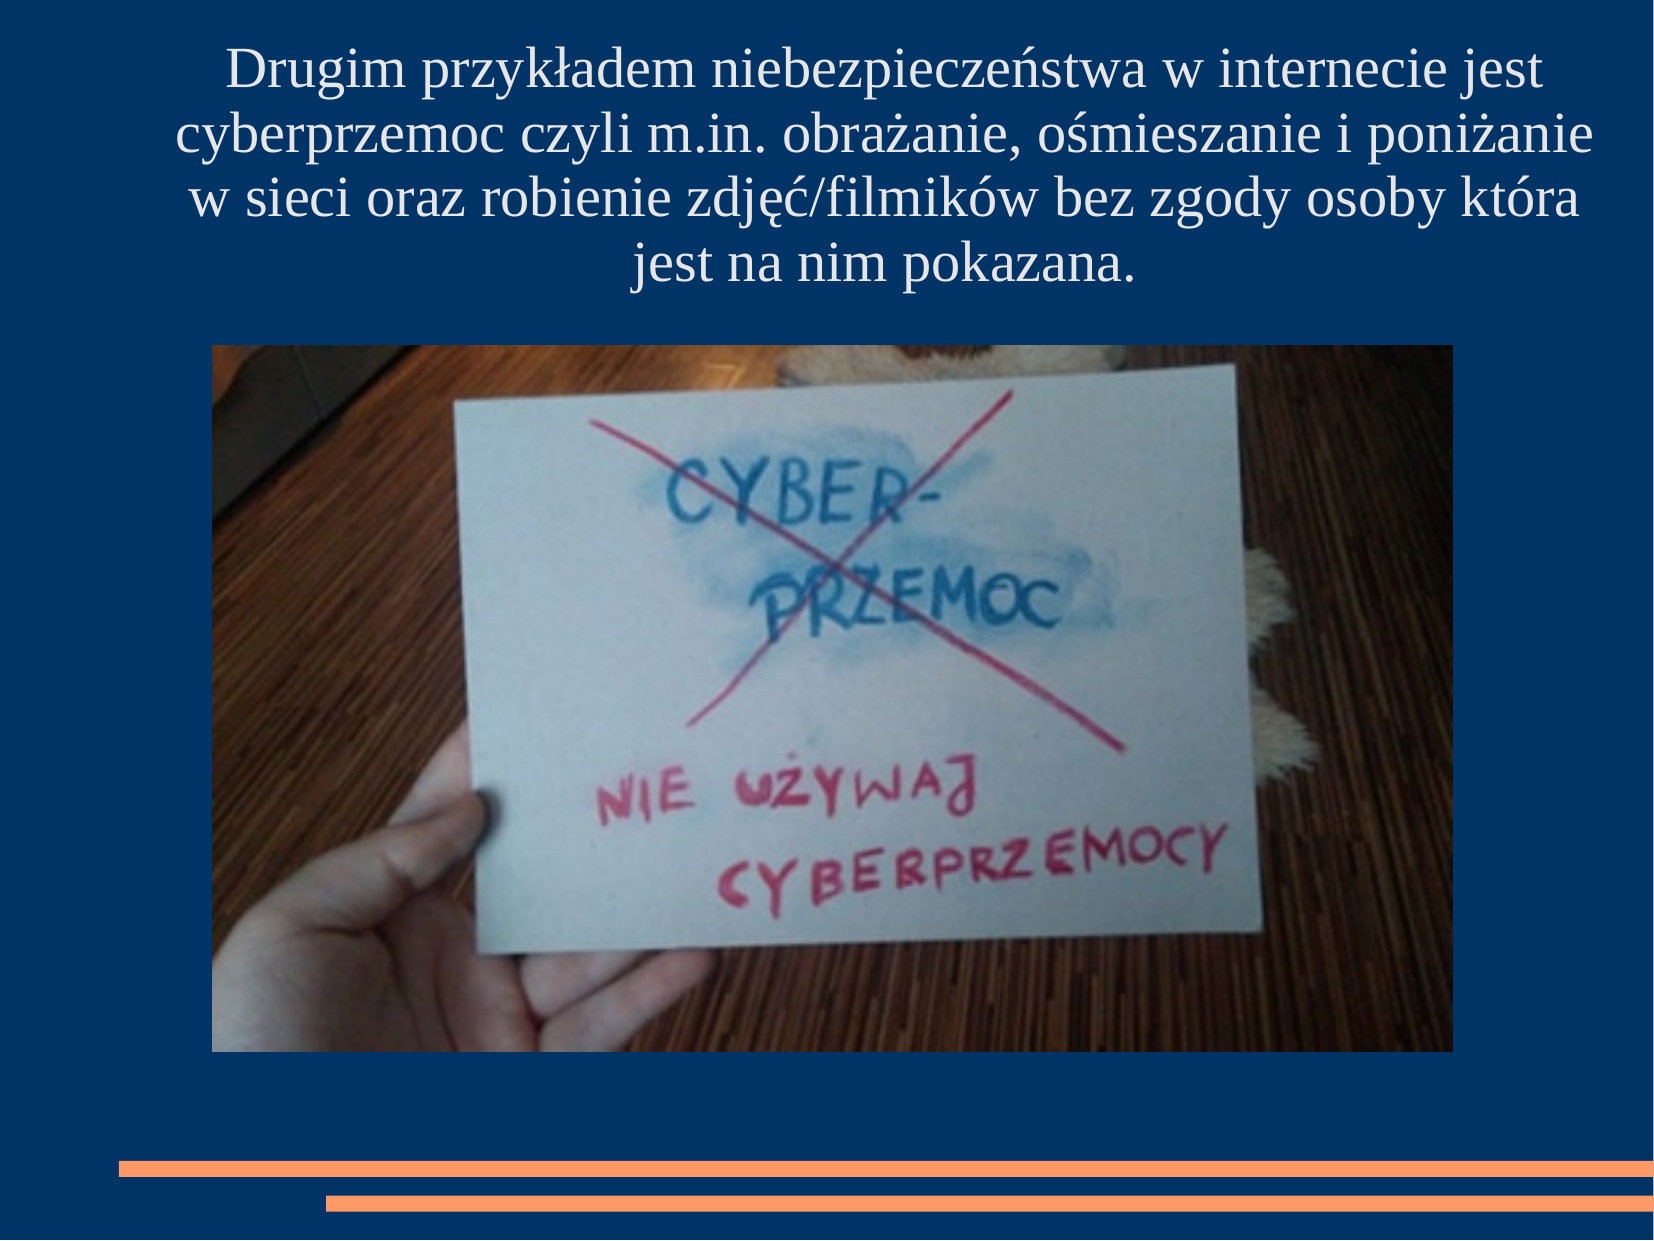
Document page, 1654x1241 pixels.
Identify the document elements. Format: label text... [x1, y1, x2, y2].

list Drugim przykładem niebezpieczeństwa w internecie jest cyberprzemoc czyli m.in. obrażanie, ośmieszanie i poniżanie w sieci oraz robienie zdjęć/filmików bez zgody osoby która jest na nim pokazana. [94, 35, 1605, 969]
picture [212, 345, 1453, 1052]
